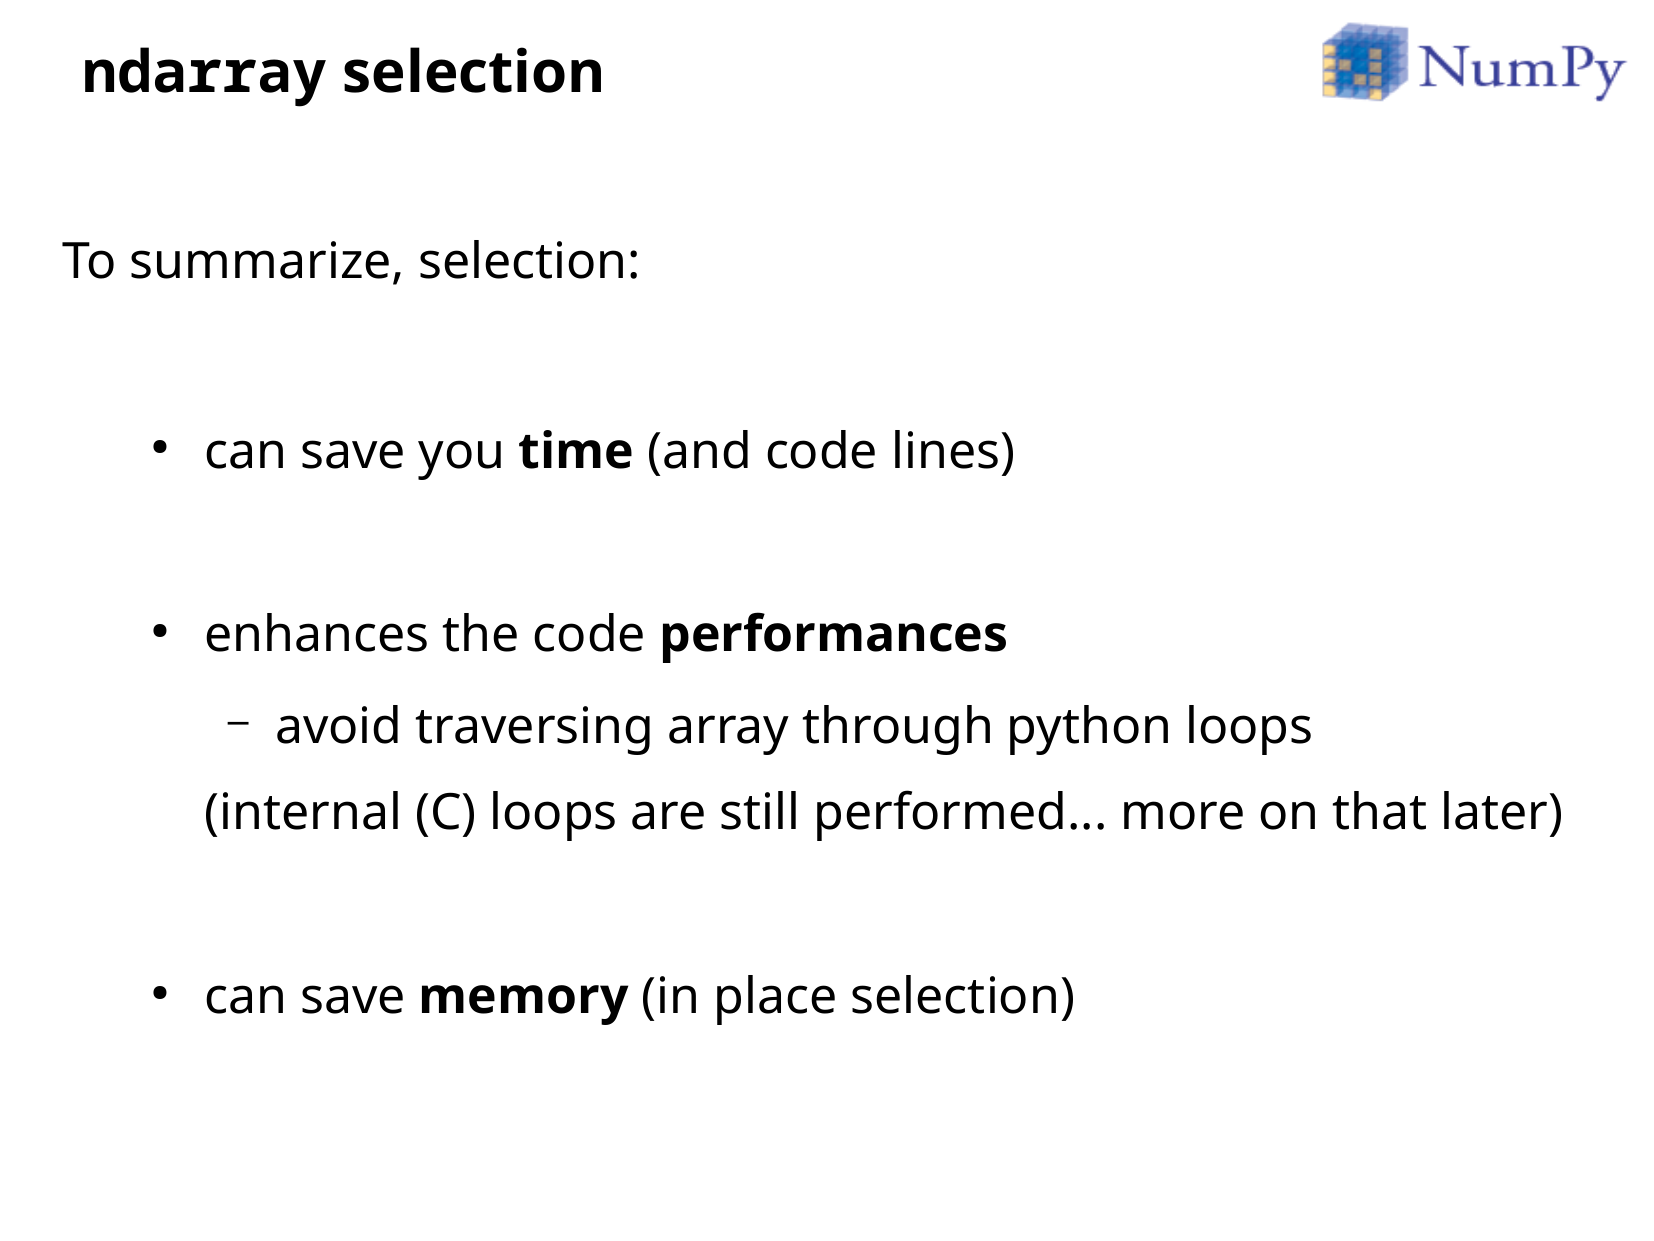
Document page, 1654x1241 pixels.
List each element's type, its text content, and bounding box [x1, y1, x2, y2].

list To summarize, selection: can save you time (and code lines) enhances the code performances avoid traversing array through python loops (internal (C) loops are still performed... more on that later) can save memory (in place selection) [62, 225, 1606, 1211]
title ndarray selection [82, 15, 1571, 125]
picture [1302, 13, 1635, 113]
